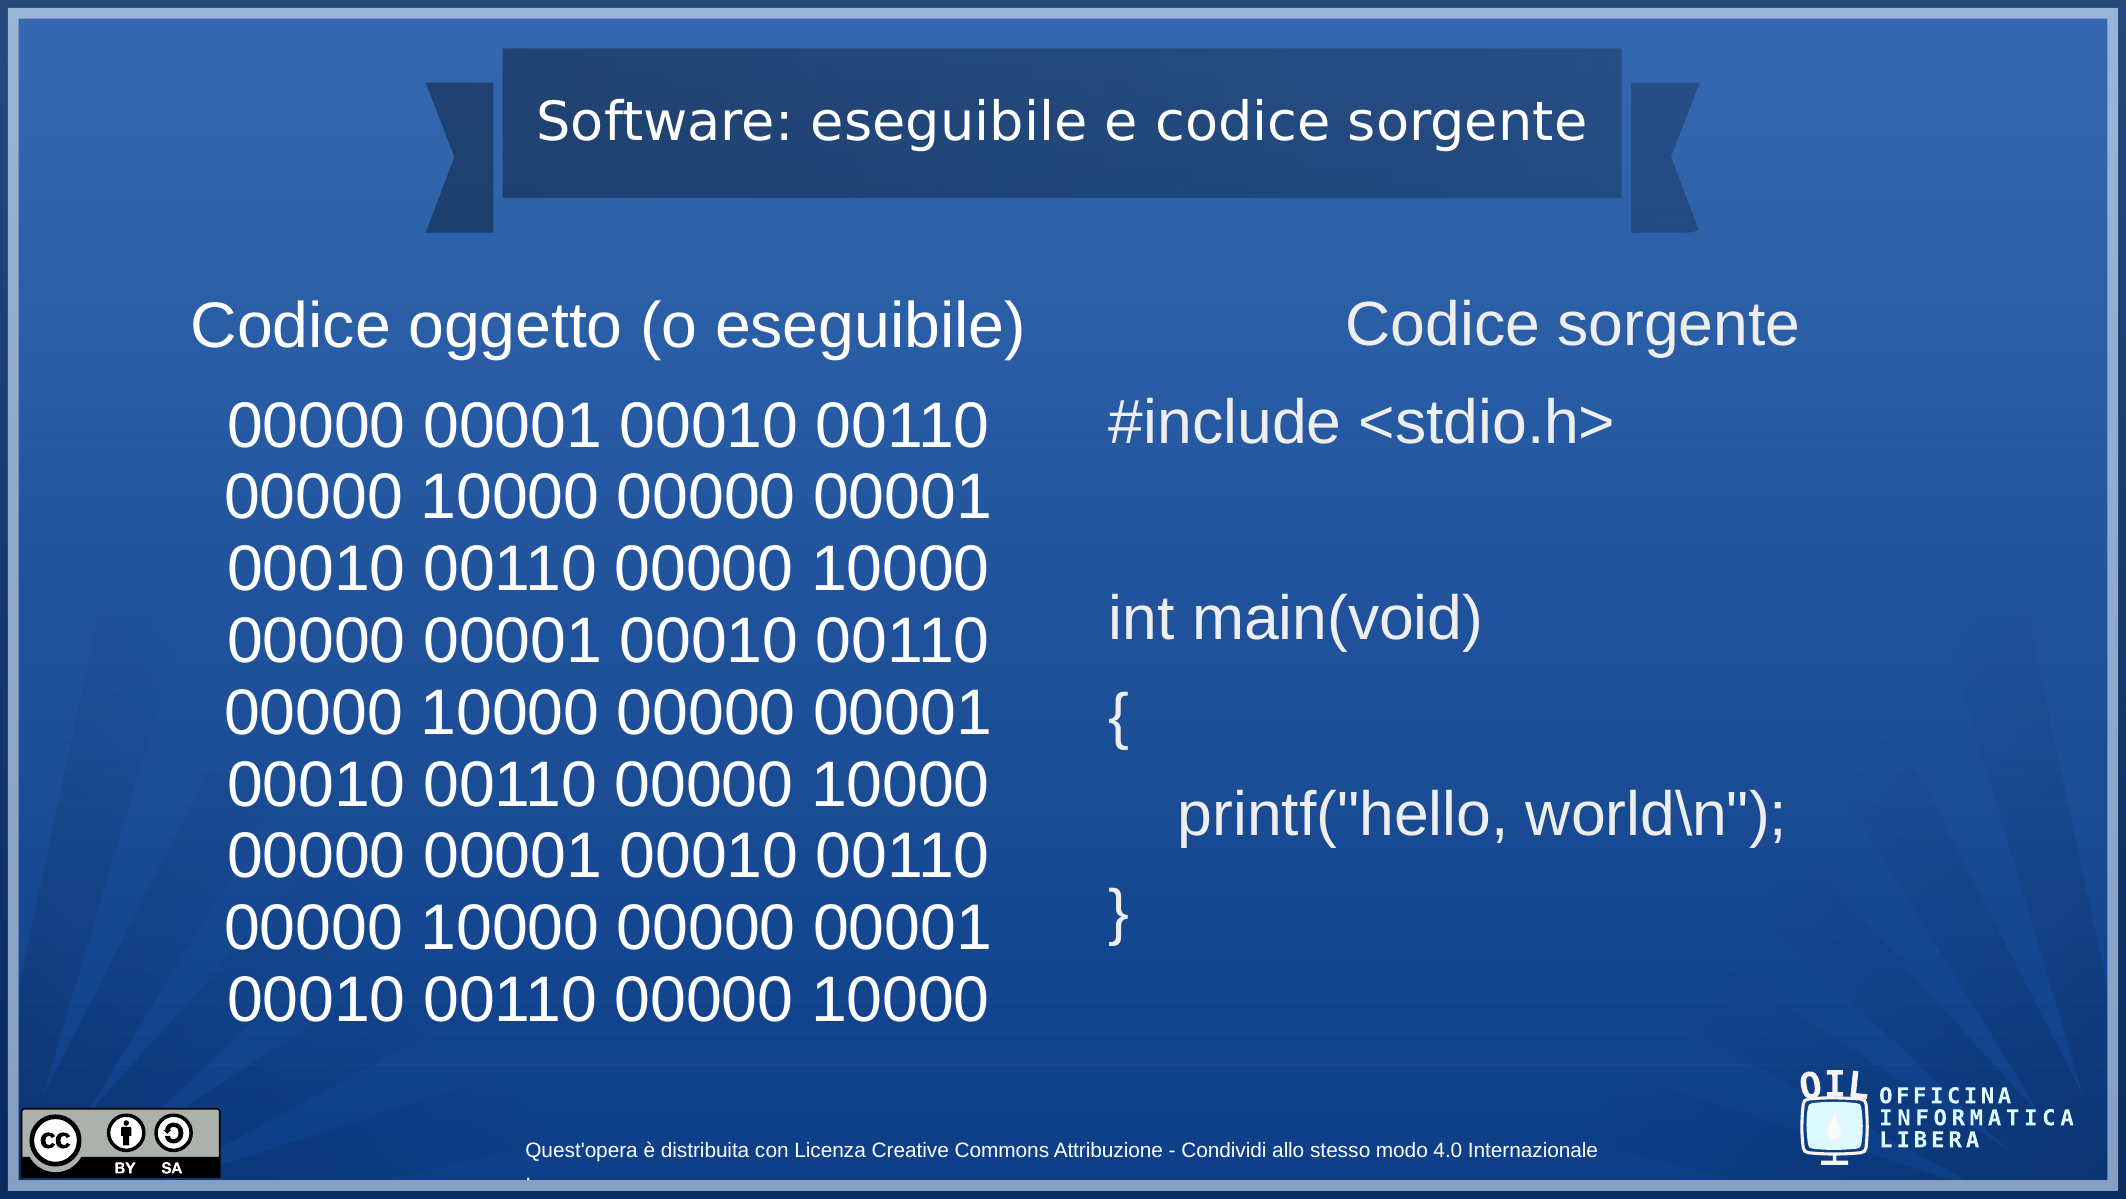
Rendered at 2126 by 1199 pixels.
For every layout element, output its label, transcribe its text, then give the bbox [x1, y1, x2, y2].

list Codice sorgente #include <stdio.h> int main(void) { printf("hello, world\n"); } [1086, 289, 2021, 1199]
title Software: eseguibile e codice sorgente [501, 45, 1625, 198]
picture [20, 1107, 221, 1178]
picture [1720, 940, 2126, 1199]
list Codice oggetto (o eseguibile) 00000 00001 00010 00110 00000 10000 00000 00001 00010 00110 00000 10000 00000 00001 00010 00110 00000 10000 00000 00001 00010 00110 00000 10000 00000 00001 00010 00110 00000 10000 00000 00001 00010 00110 00000 10000 [106, 289, 1041, 1199]
text_box Quest'opera è distribuita con Licenza Creative Commons Attribuzione - Condividi allo stesso modo 4.0 Internazionale. [1041, 1131, 1086, 1193]
